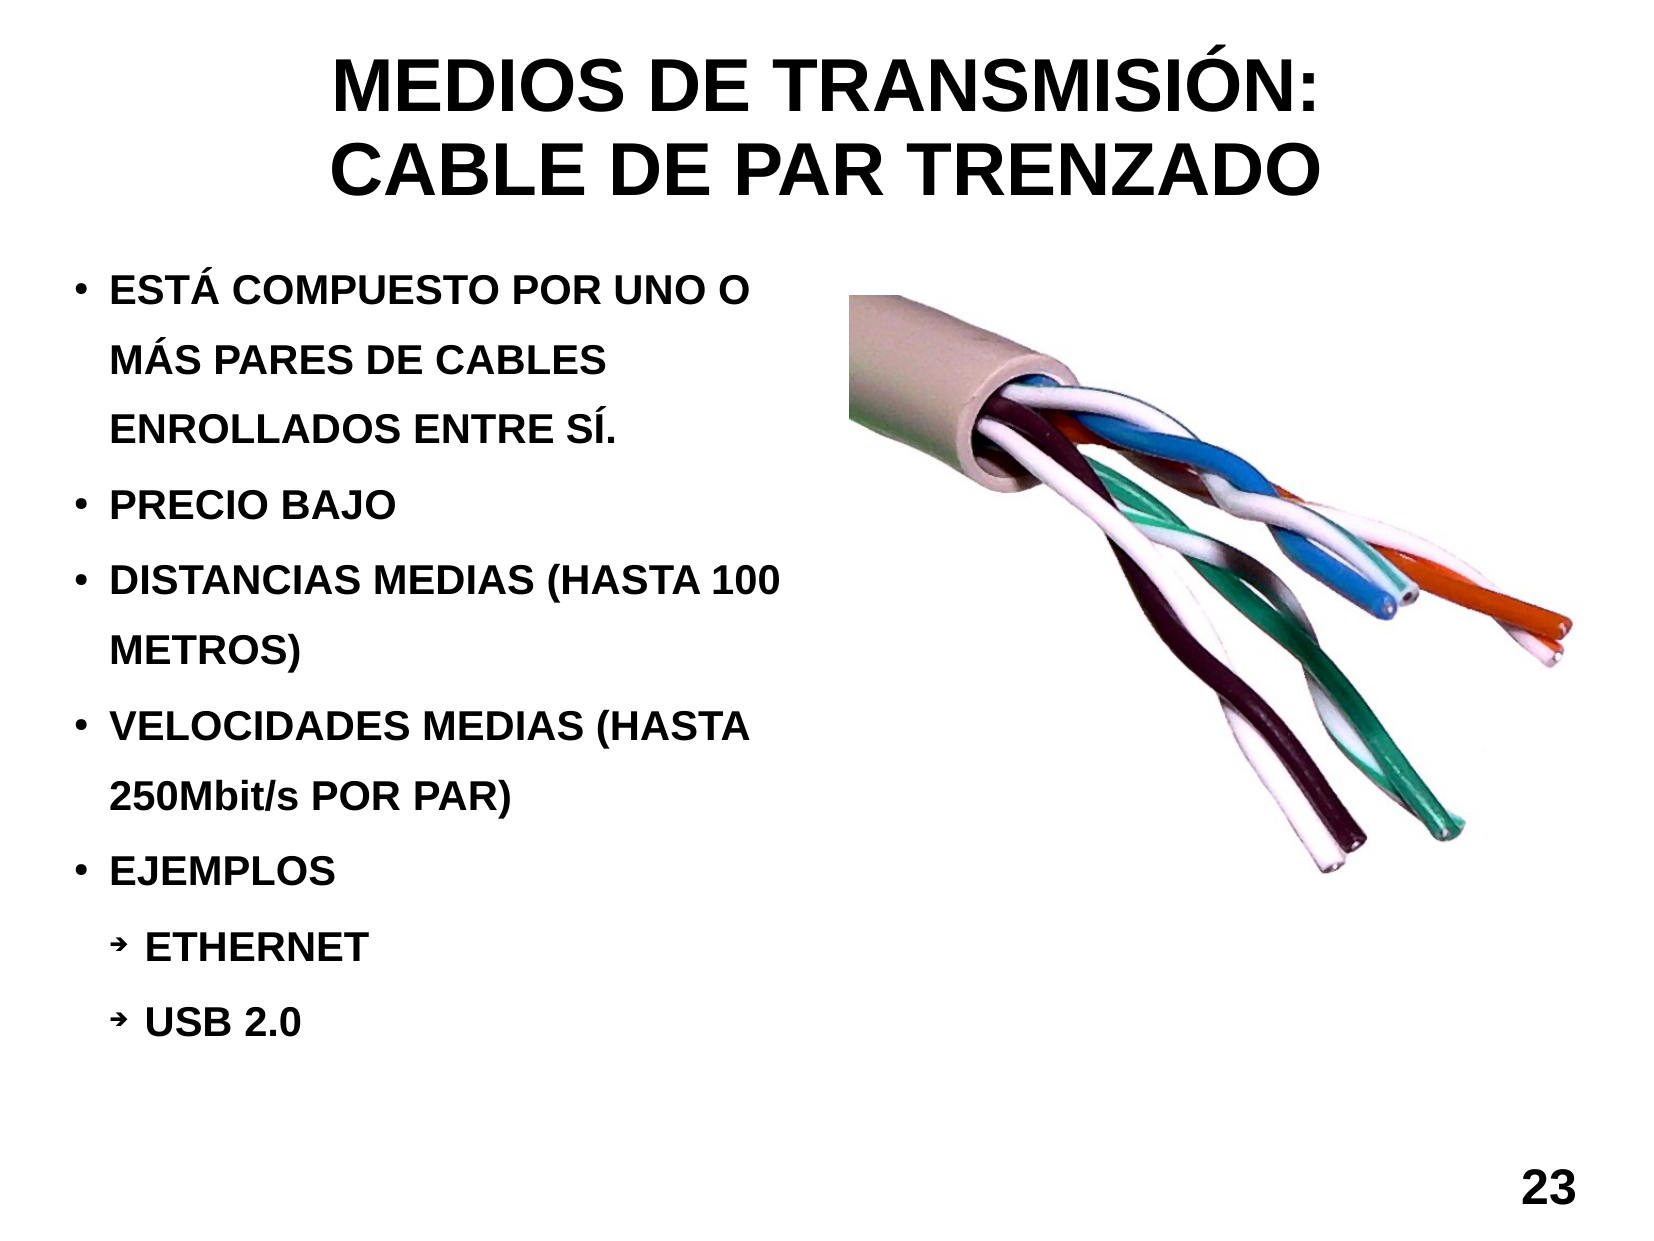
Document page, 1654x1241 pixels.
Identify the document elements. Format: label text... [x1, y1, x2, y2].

text_box <número> [1506, 1151, 1654, 1223]
picture [849, 295, 1595, 903]
title MEDIOS DE TRANSMISIÓN: CABLE DE PAR TRENZADO [82, 23, 1571, 231]
text_box ESTÁ COMPUESTO POR UNO O MÁS PARES DE CABLES ENROLLADOS ENTRE SÍ. PRECIO BAJO DISTANCIAS MEDIAS (HASTA 100 METROS) VELOCIDADES MEDIAS (HASTA 250Mbit/s POR PAR) EJEMPLOS ETHERNET USB 2.0 [59, 236, 798, 1123]
